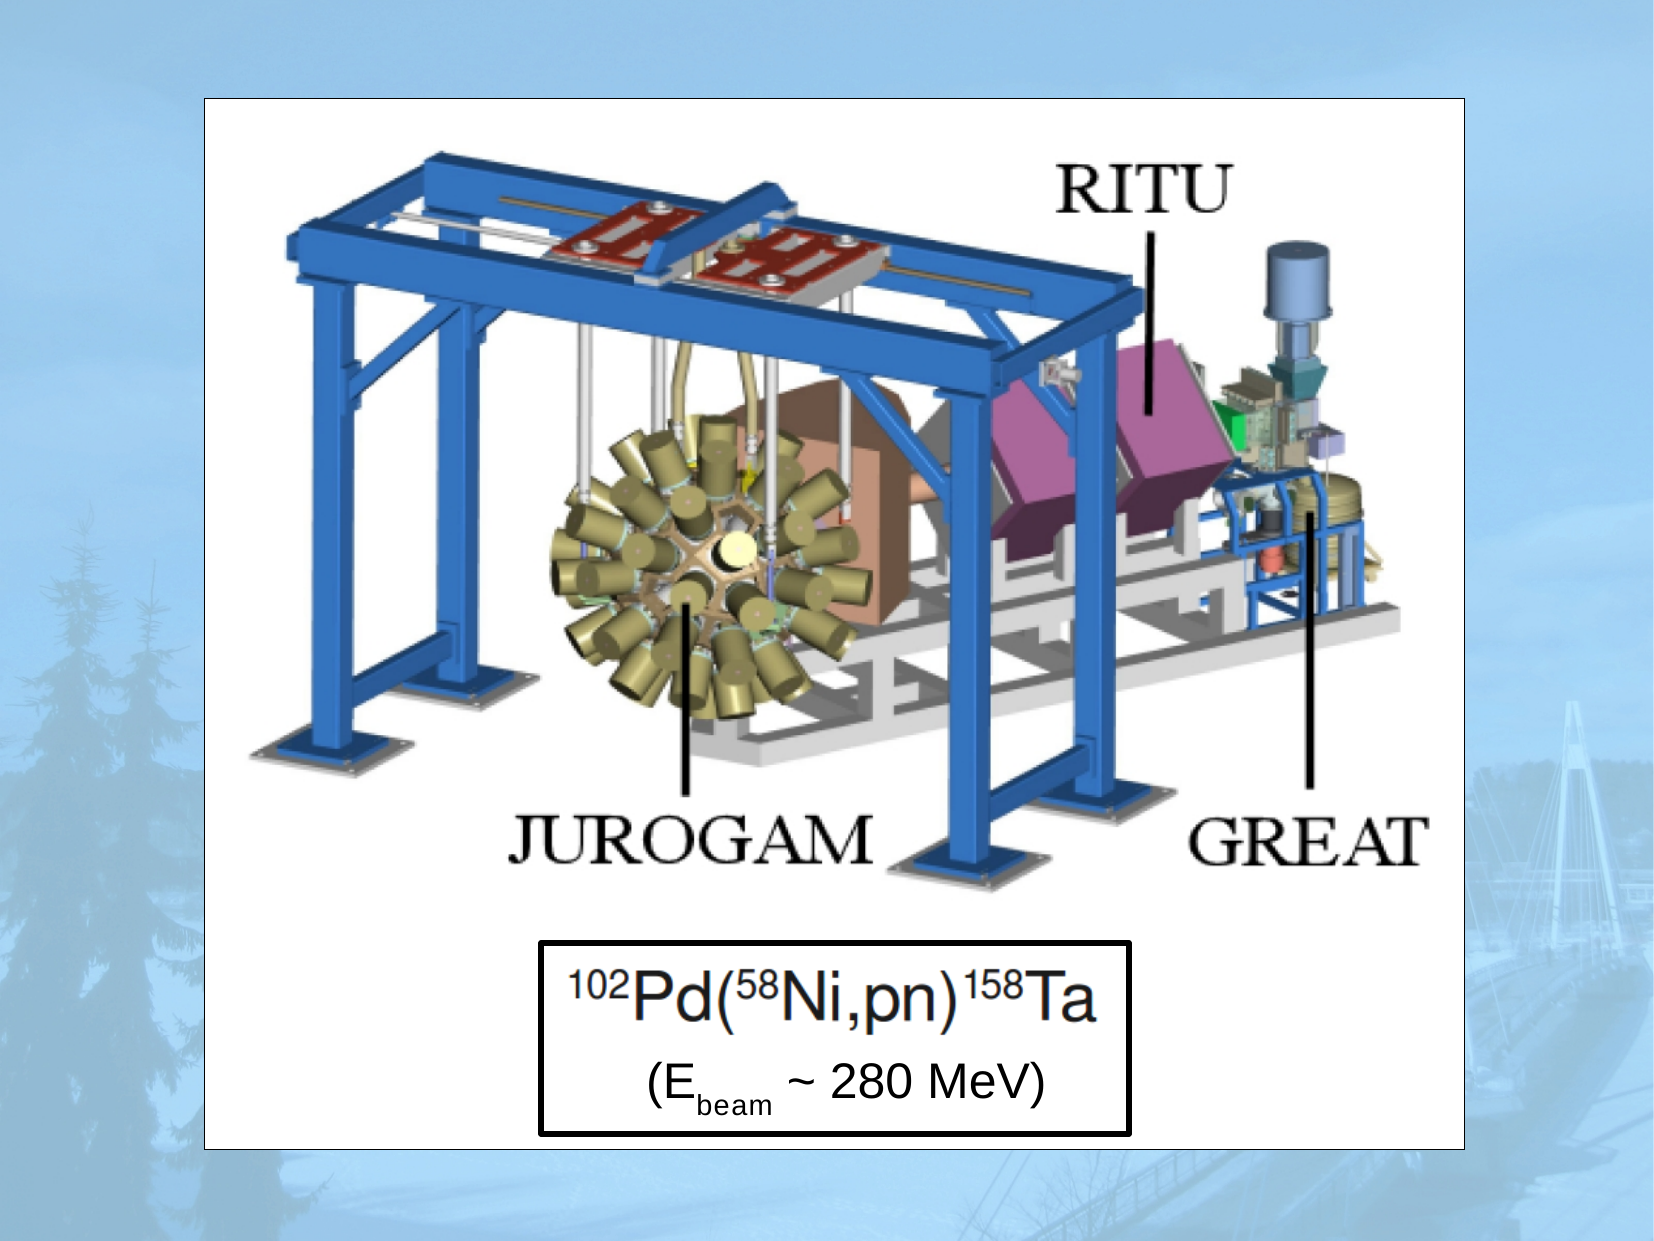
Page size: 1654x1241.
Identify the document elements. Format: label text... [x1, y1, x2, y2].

text_box (Eb e a m ~ 280 MeV) [631, 1045, 1066, 1129]
text_box [204, 98, 1465, 1150]
picture [0, 0, 1654, 1241]
